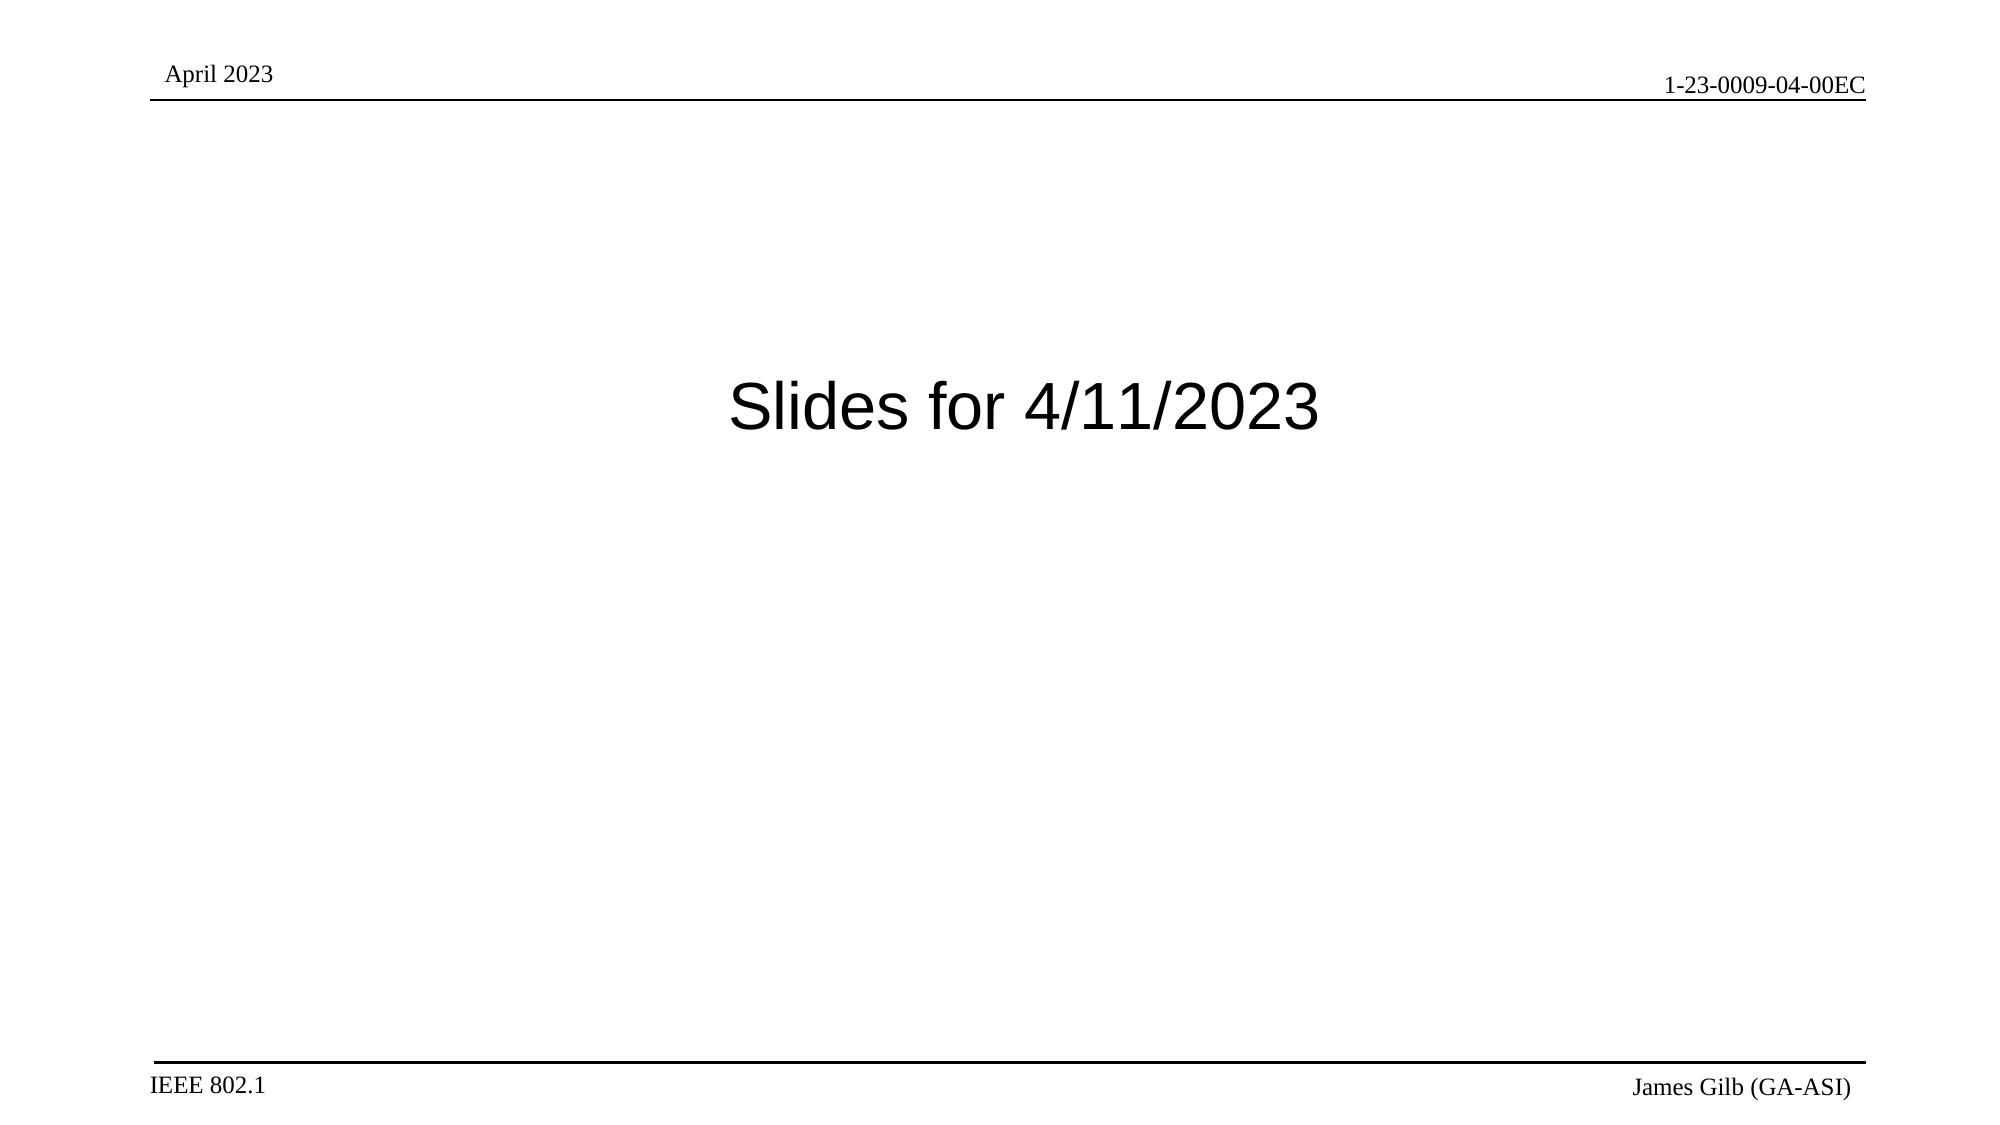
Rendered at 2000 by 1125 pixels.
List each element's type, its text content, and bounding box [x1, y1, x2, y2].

subtitle Slides for 4/11/2023 [149, 112, 1900, 693]
